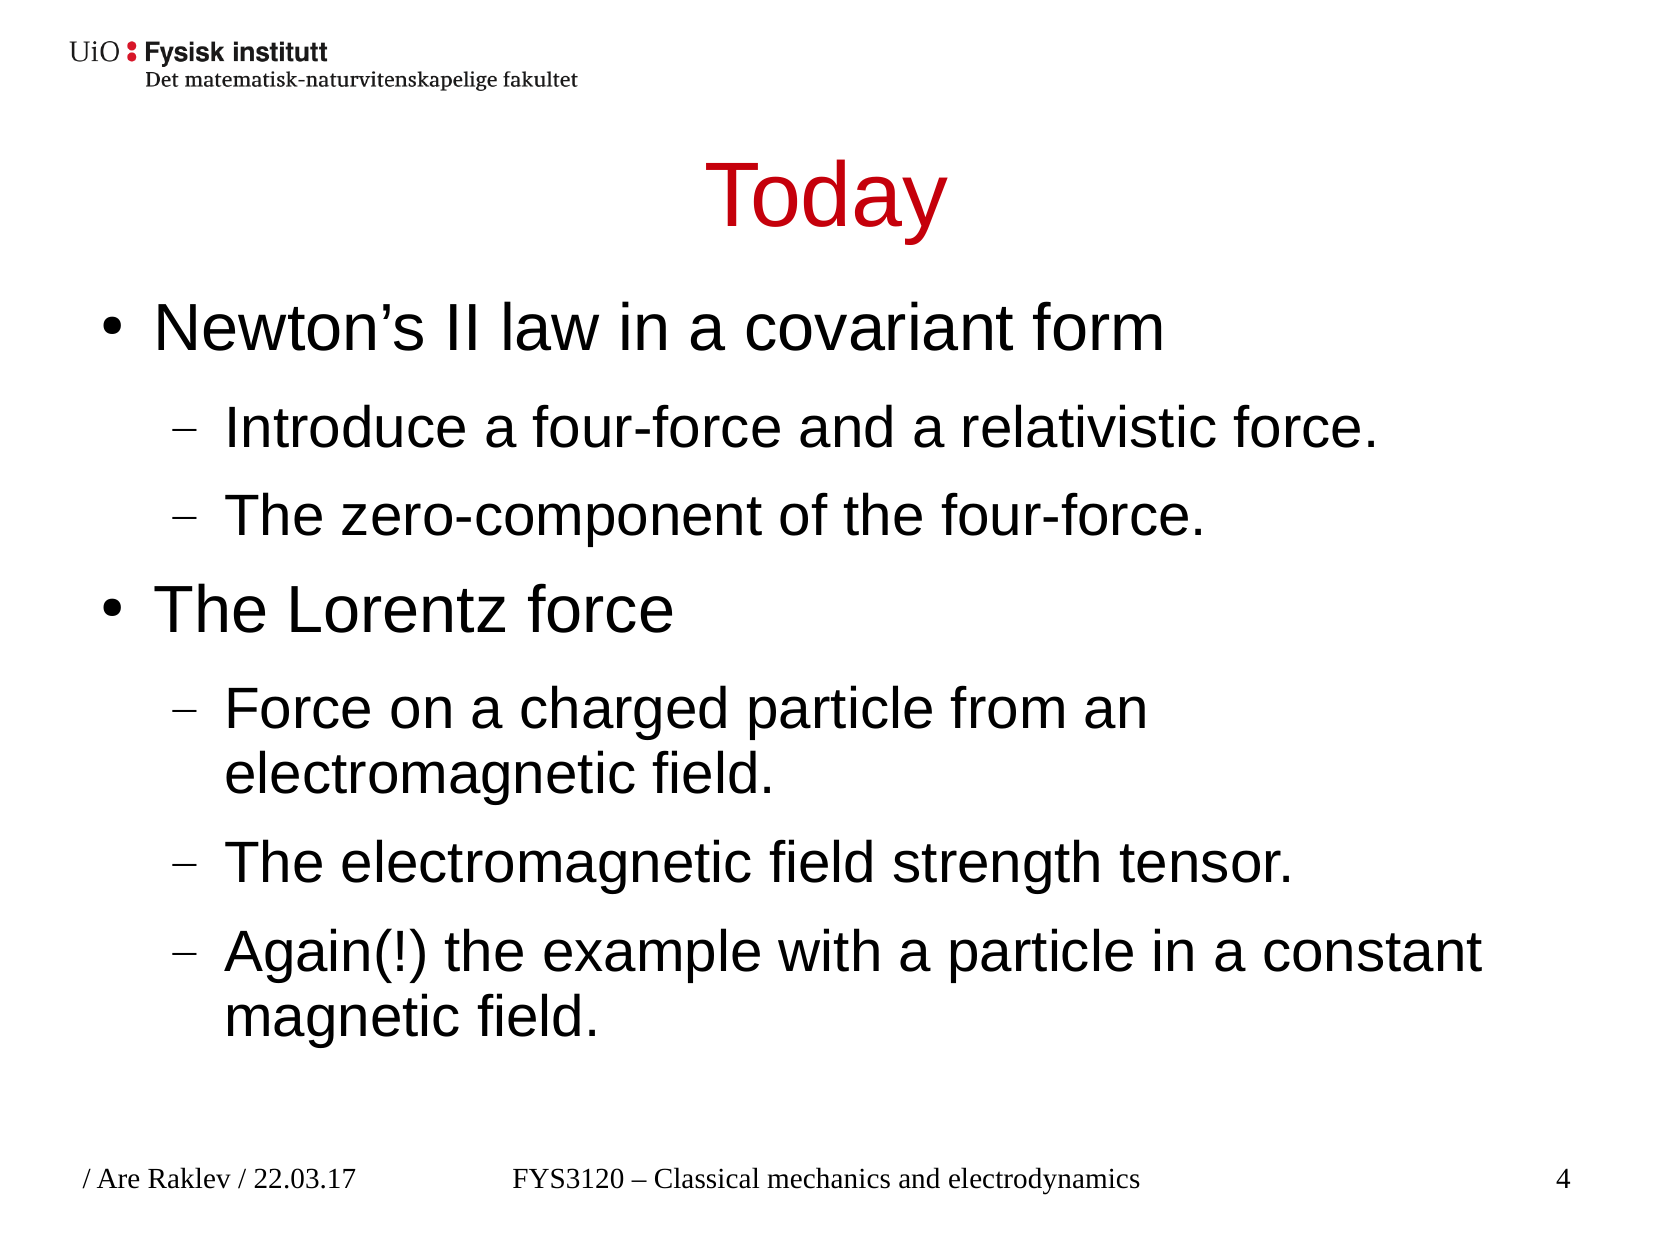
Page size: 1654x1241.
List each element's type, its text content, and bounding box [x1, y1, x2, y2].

title Today [82, 90, 1571, 290]
list Newton’s II law in a covariant form Introduce a four-force and a relativistic force. The zero-component of the four-force. The Lorentz force Force on a charged particle from an electromagnetic field. The electromagnetic field strength tensor. Again(!) the example with a particle in a constant magnetic field. [82, 290, 1571, 1094]
picture [68, 37, 581, 93]
